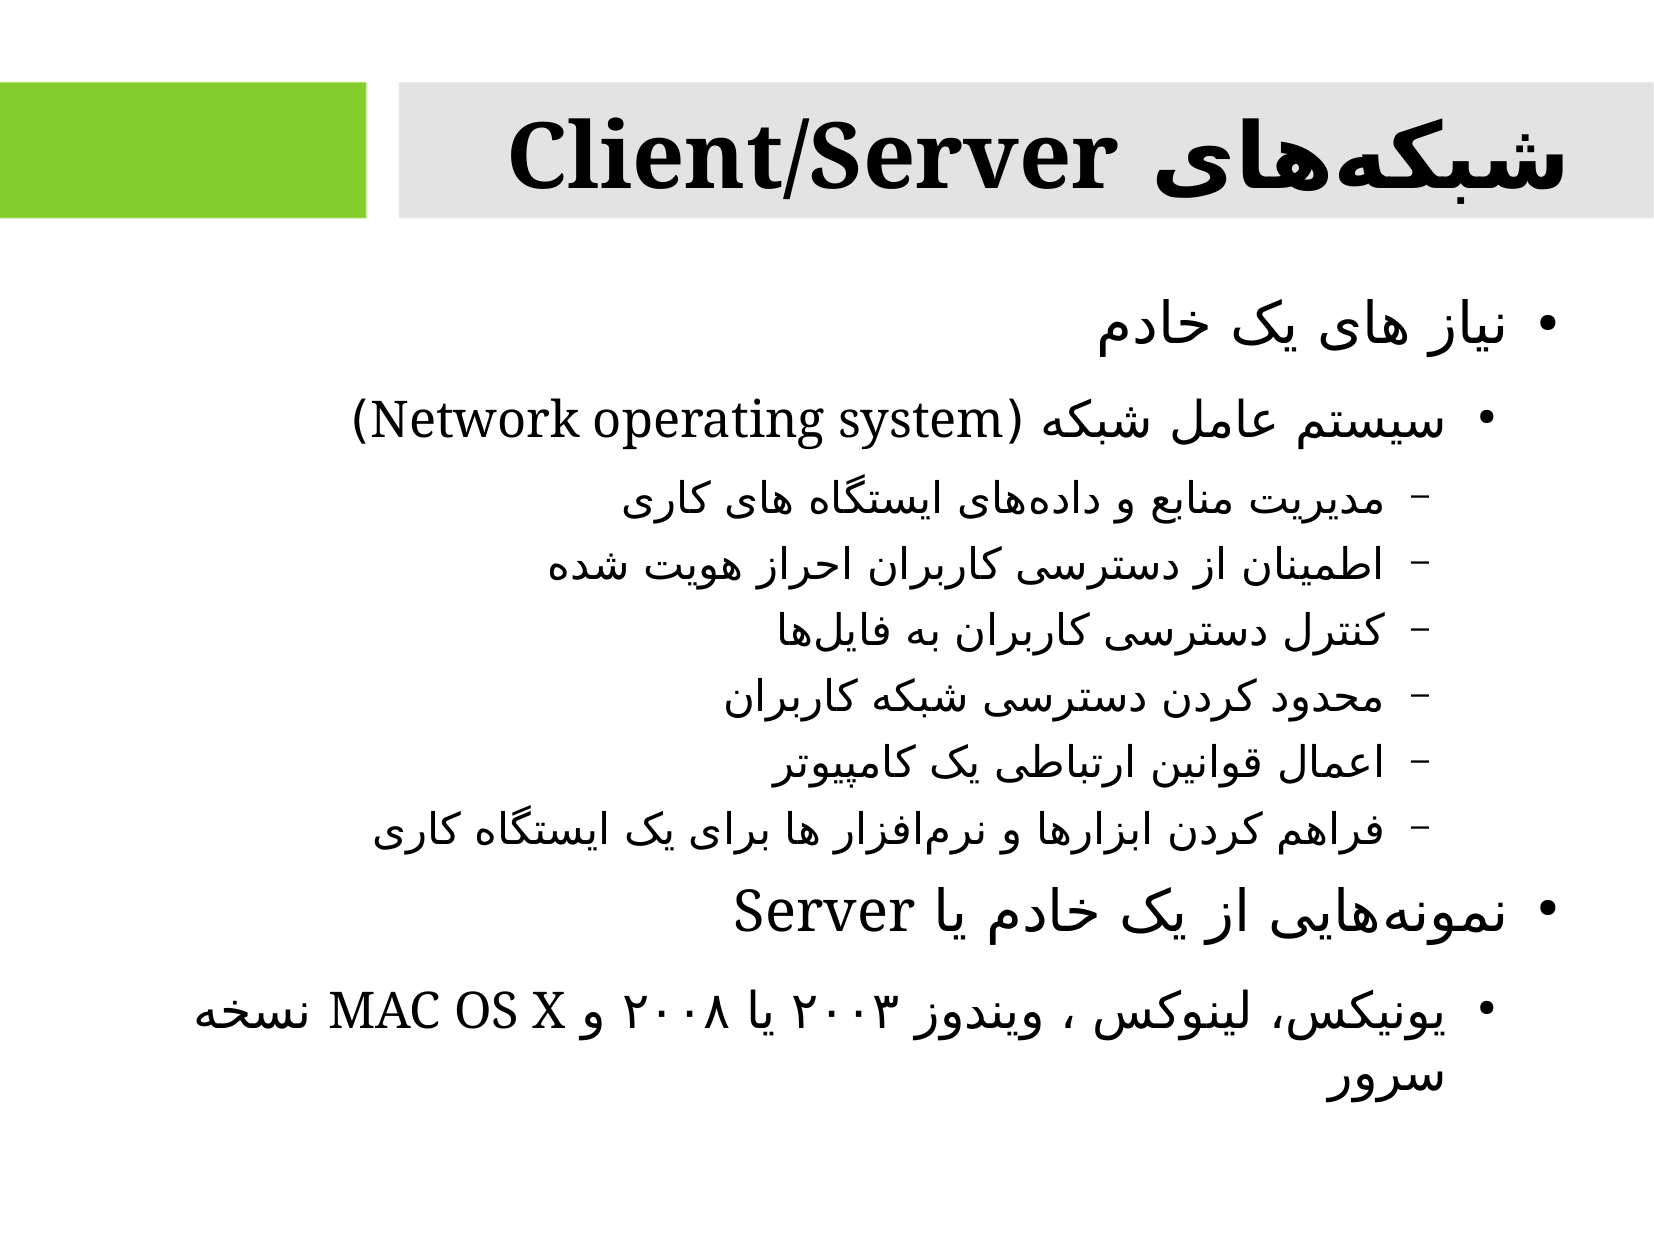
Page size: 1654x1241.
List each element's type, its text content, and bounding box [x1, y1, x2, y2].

title شبکه‌های Client/Server [82, 56, 1571, 250]
list نیاز های یک خادم سیستم عامل شبکه (Network operating system) مدیریت منابع و داده‌های ایستگاه های کاری اطمینان از دسترسی کاربران احراز هویت شده کنترل دسترسی کاربران به فایل‌ها محدود کردن دسترسی شبکه کاربران اعمال قوانین ارتباطی یک کامپیوتر فراهم کردن ابزارها و نرم‌افزار ها برای یک ایستگاه کاری نمونه‌هایی از یک خادم یا Server یونیکس، لینوکس ، ویندوز ۲۰۰۳ یا ۲۰۰۸ و MAC OS X نسخه سرور [82, 290, 1571, 1109]
picture [0, 0, 1654, 1241]
